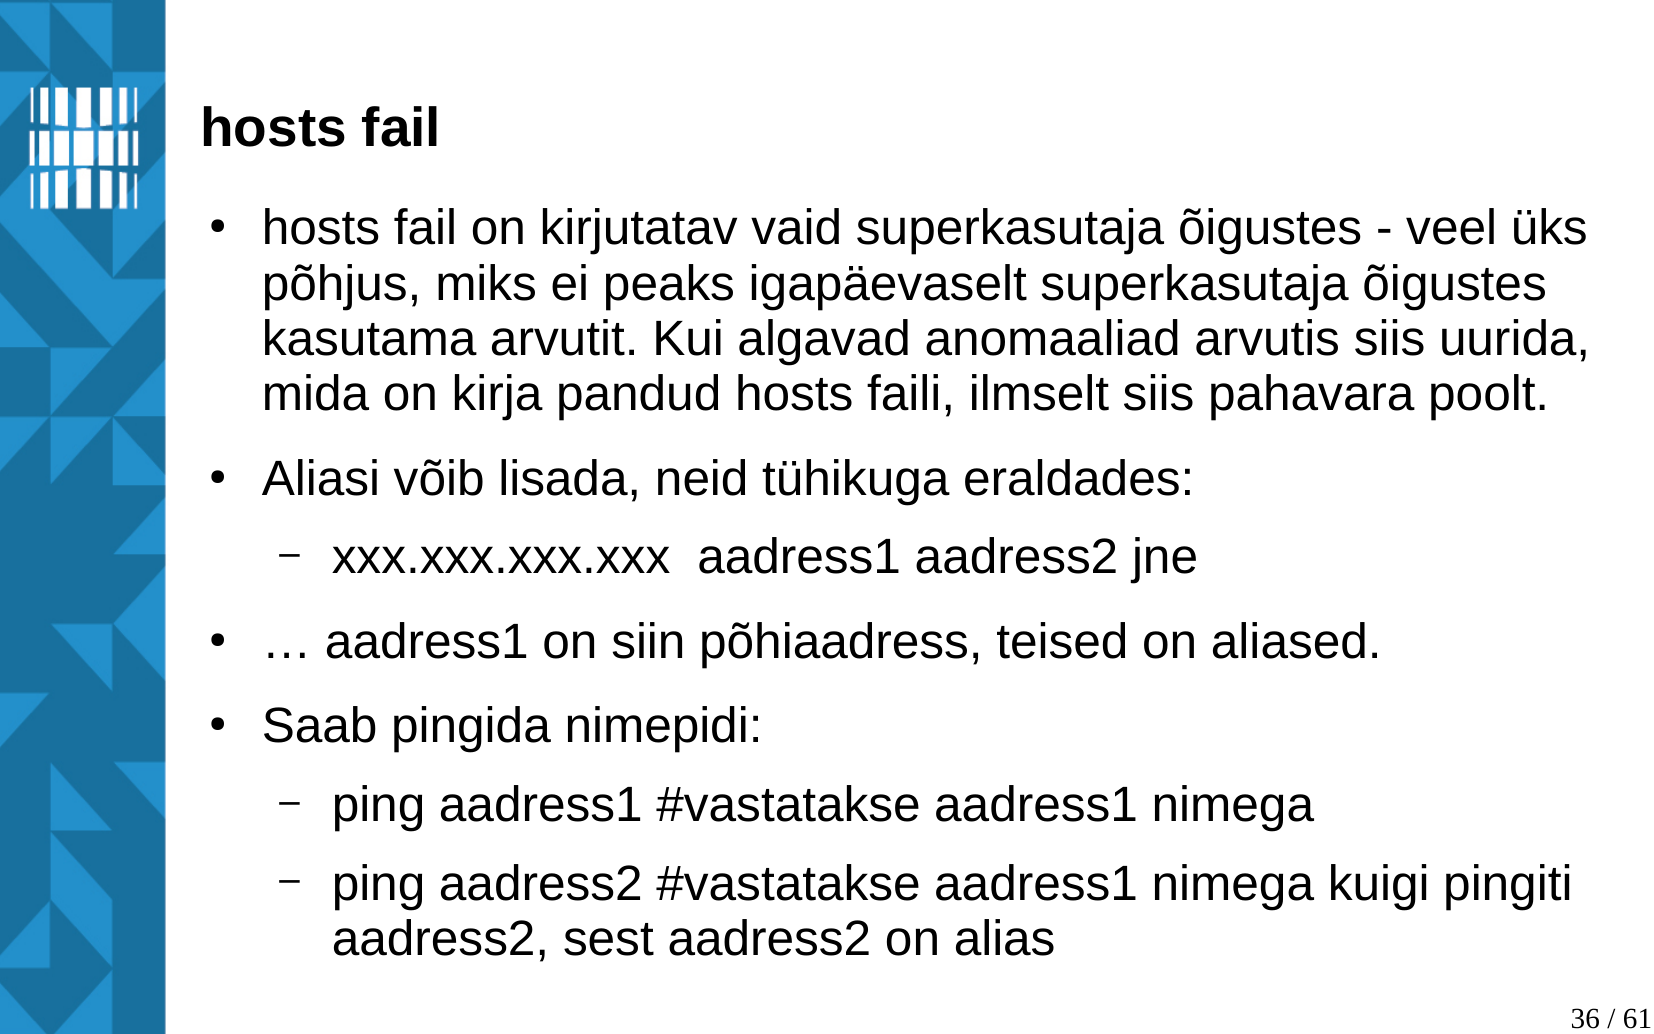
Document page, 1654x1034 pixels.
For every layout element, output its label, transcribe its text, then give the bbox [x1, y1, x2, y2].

title hosts fail [200, 41, 1595, 199]
list hosts fail on kirjutatav vaid superkasutaja õigustes - veel üks põhjus, miks ei peaks igapäevaselt superkasutaja õigustes kasutama arvutit. Kui algavad anomaaliad arvutis siis uurida, mida on kirja pandud hosts faili, ilmselt siis pahavara poolt. Aliasi võib lisada, neid tühikuga eraldades: xxx.xxx.xxx.xxx aadress1 aadress2 jne … aadress1 on siin põhiaadress, teised on aliased. Saab pingida nimepidi: ping aadress1 #vastatakse aadress1 nimega ping aadress2 #vastatakse aadress1 nimega kuigi pingiti aadress2, sest aadress2 on alias [191, 199, 1595, 975]
